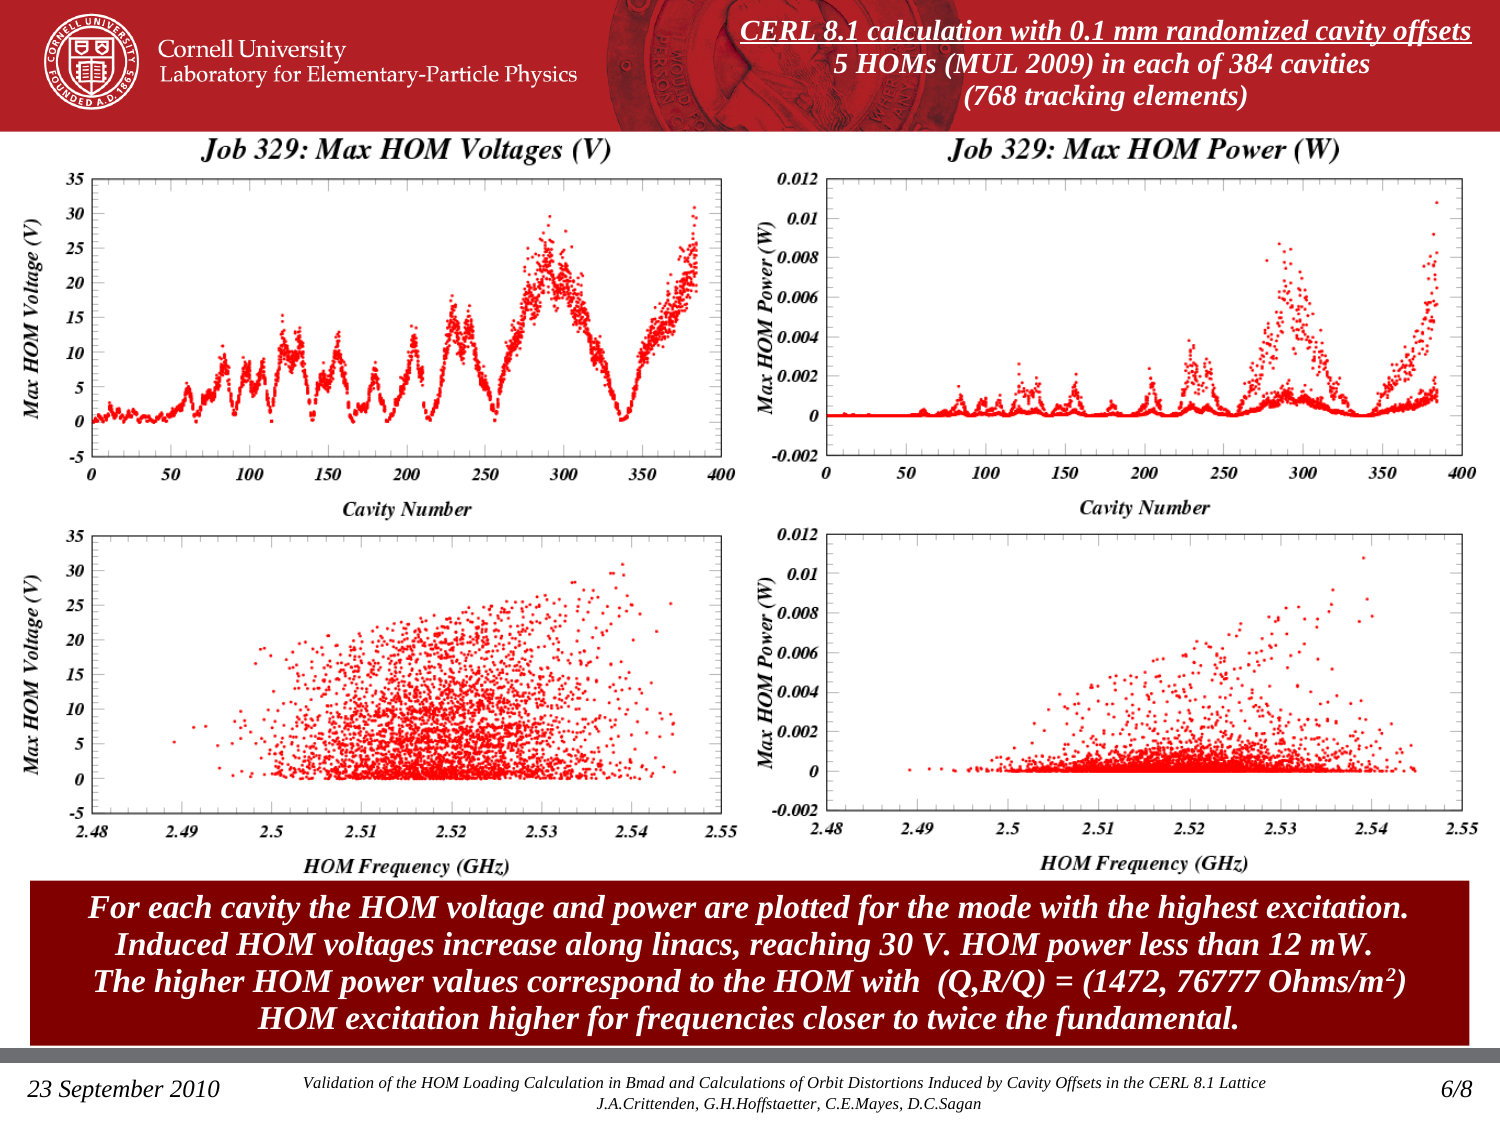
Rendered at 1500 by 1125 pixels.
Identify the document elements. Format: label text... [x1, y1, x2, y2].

picture [0, 0, 1500, 132]
text_box For each cavity the HOM voltage and power are plotted for the mode with the highest excitation. Induced HOM voltages increase along linacs, reaching 30 V. HOM power less than 12 mW. The higher HOM power values correspond to the HOM with (Q,R/Q) = (1472, 76777 Ohms/m2) HOM excitation higher for frequencies closer to twice the fundamental. [30, 880, 1470, 1046]
picture [15, 134, 746, 886]
text_box CERL 8.1 calculation with 0.1 mm randomized cavity offsets 5 HOMs (MUL 2009) in each of 384 cavities (768 tracking elements) [712, 14, 1500, 113]
picture [750, 134, 1486, 886]
